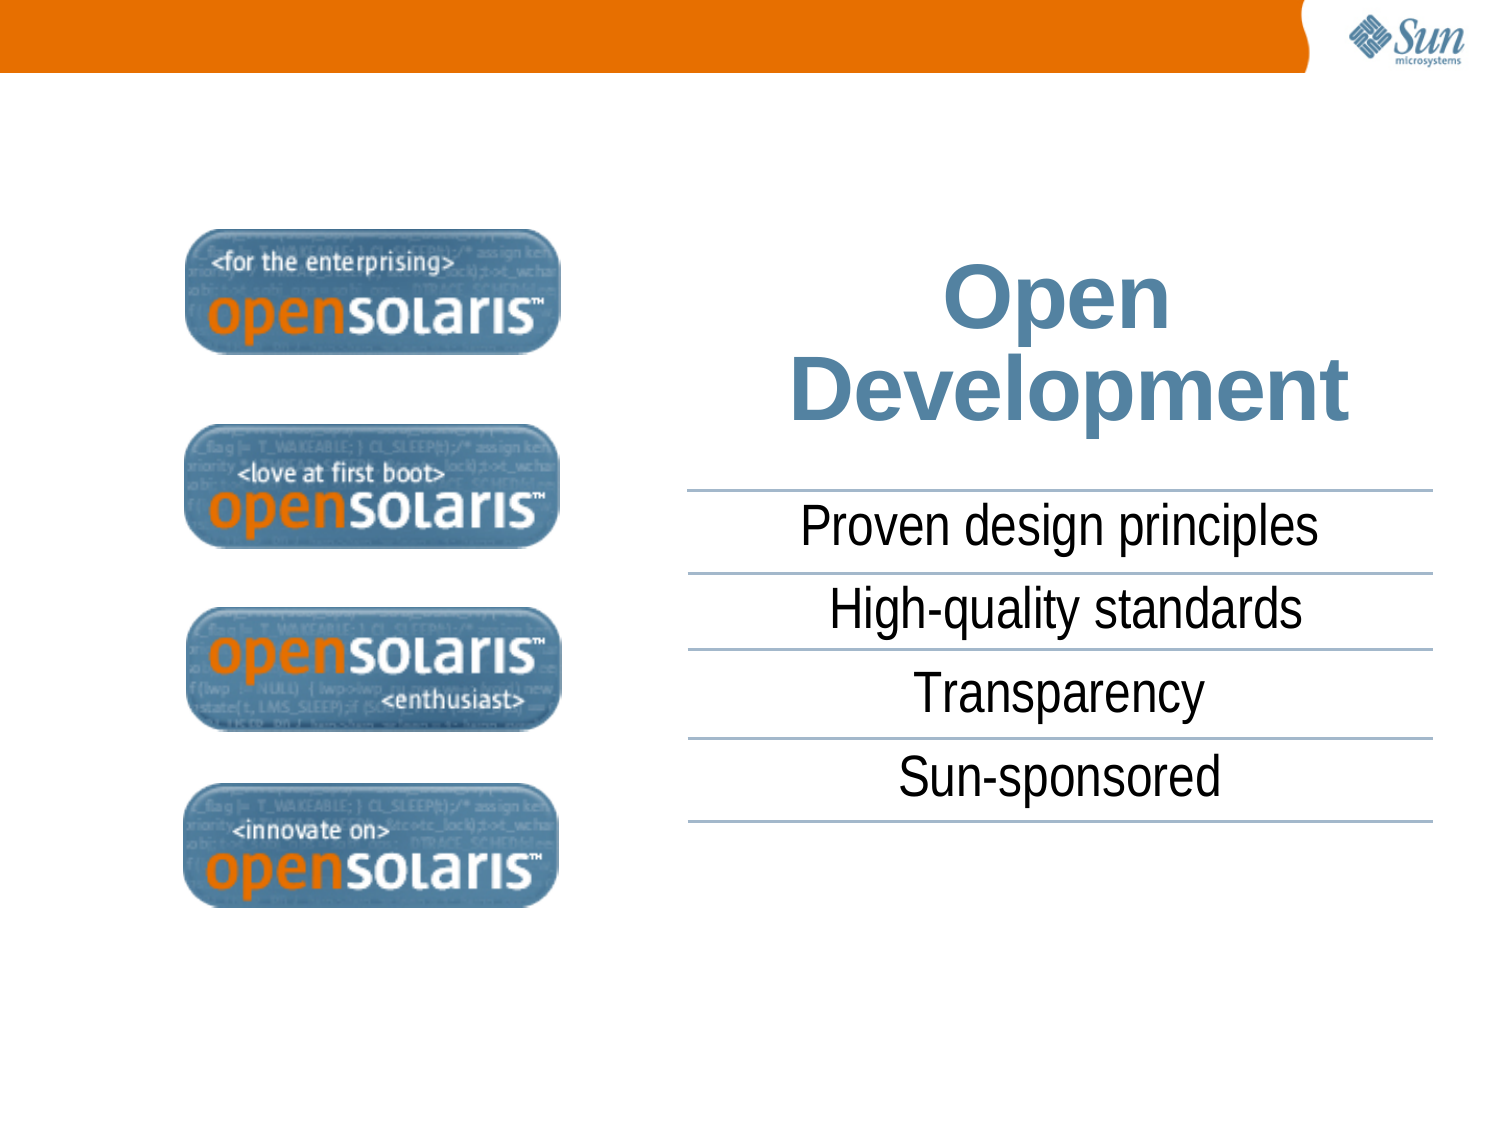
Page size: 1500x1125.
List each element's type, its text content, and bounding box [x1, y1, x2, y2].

picture [183, 783, 559, 908]
picture [184, 424, 560, 549]
picture [185, 229, 561, 355]
picture [0, 0, 1500, 73]
list Proven design principles High-quality standards Transparency Sun-sponsored [660, 396, 1460, 911]
picture [186, 607, 562, 732]
title Open Development [682, 183, 1452, 440]
